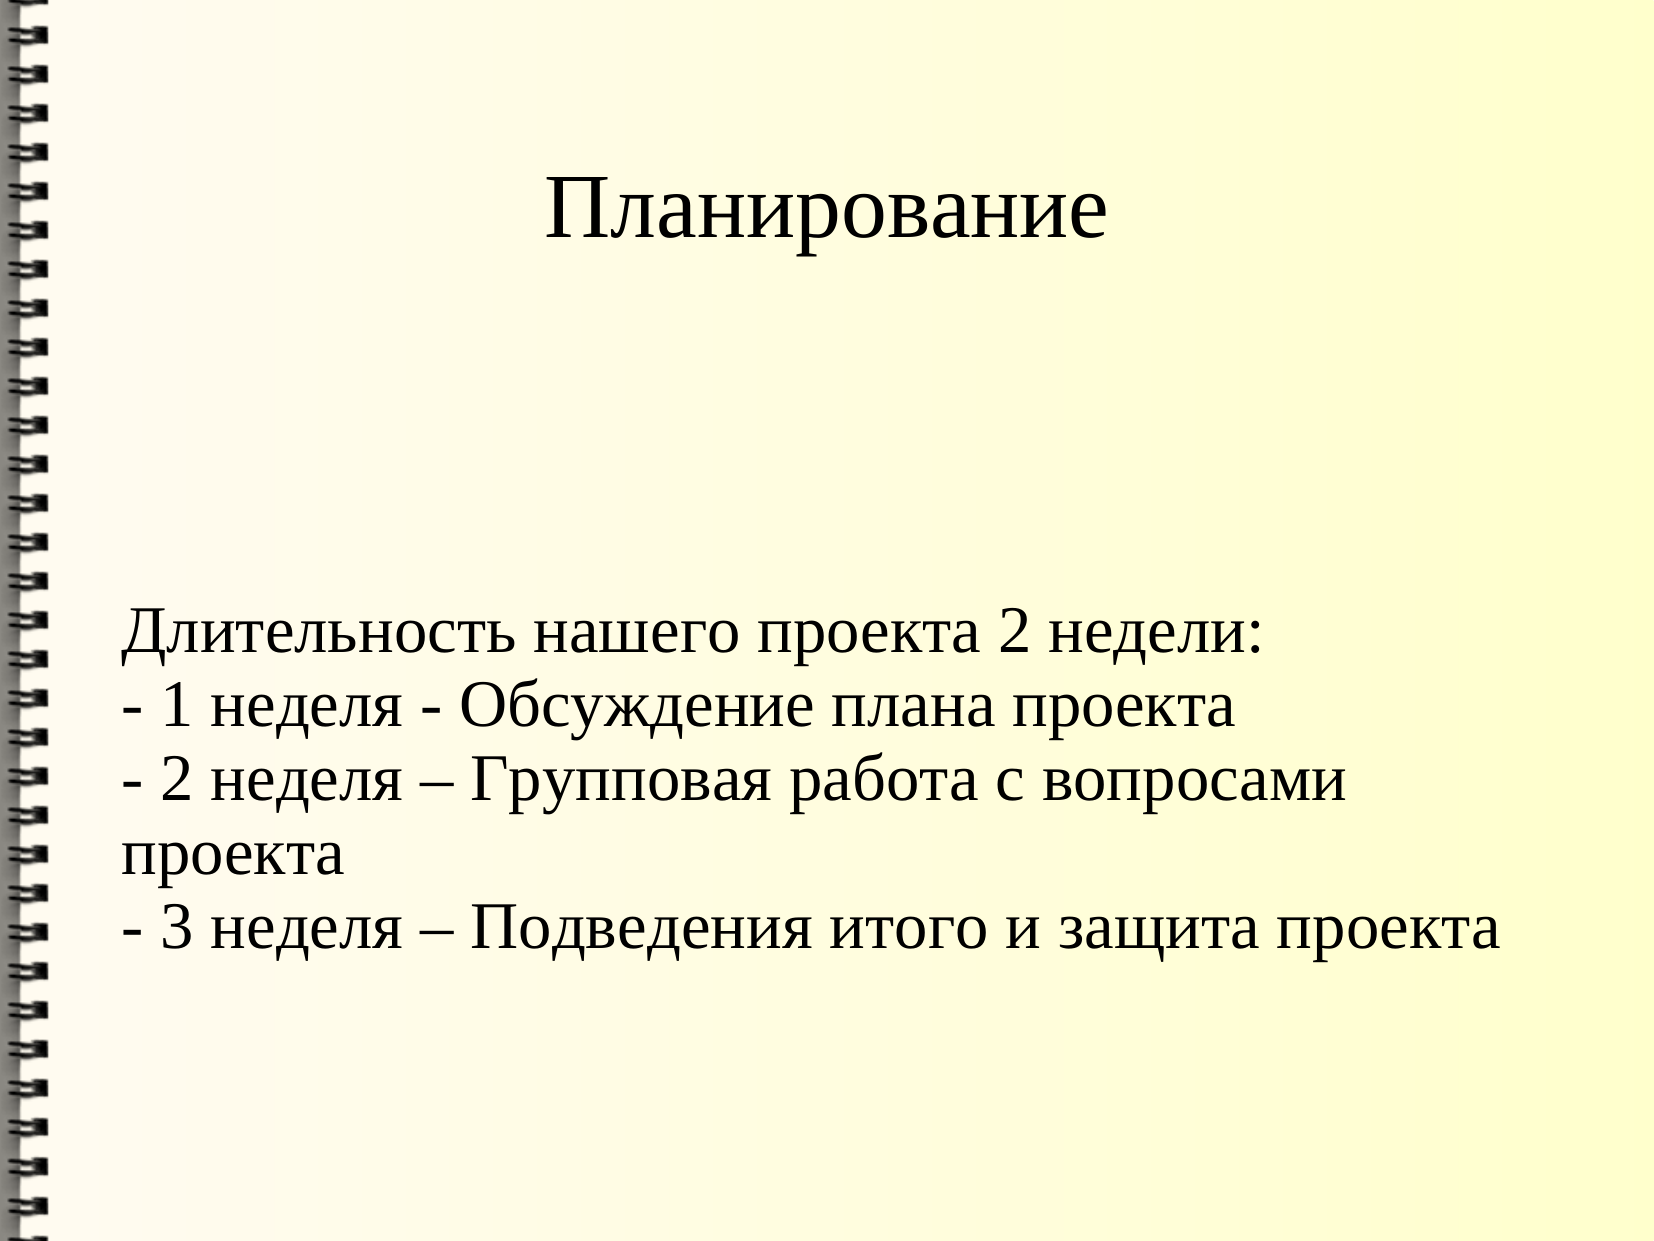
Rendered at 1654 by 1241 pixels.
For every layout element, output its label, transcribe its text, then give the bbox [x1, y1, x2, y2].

subtitle Длительность нашего проекта 2 недели: - 1 неделя - Обсуждение плана проекта - 2 неделя – Групповая работа с вопросами проекта - 3 неделя – Подведения итого и защита проекта [121, 344, 1534, 1212]
title Планирование [121, 102, 1534, 311]
picture [0, 0, 1654, 1241]
